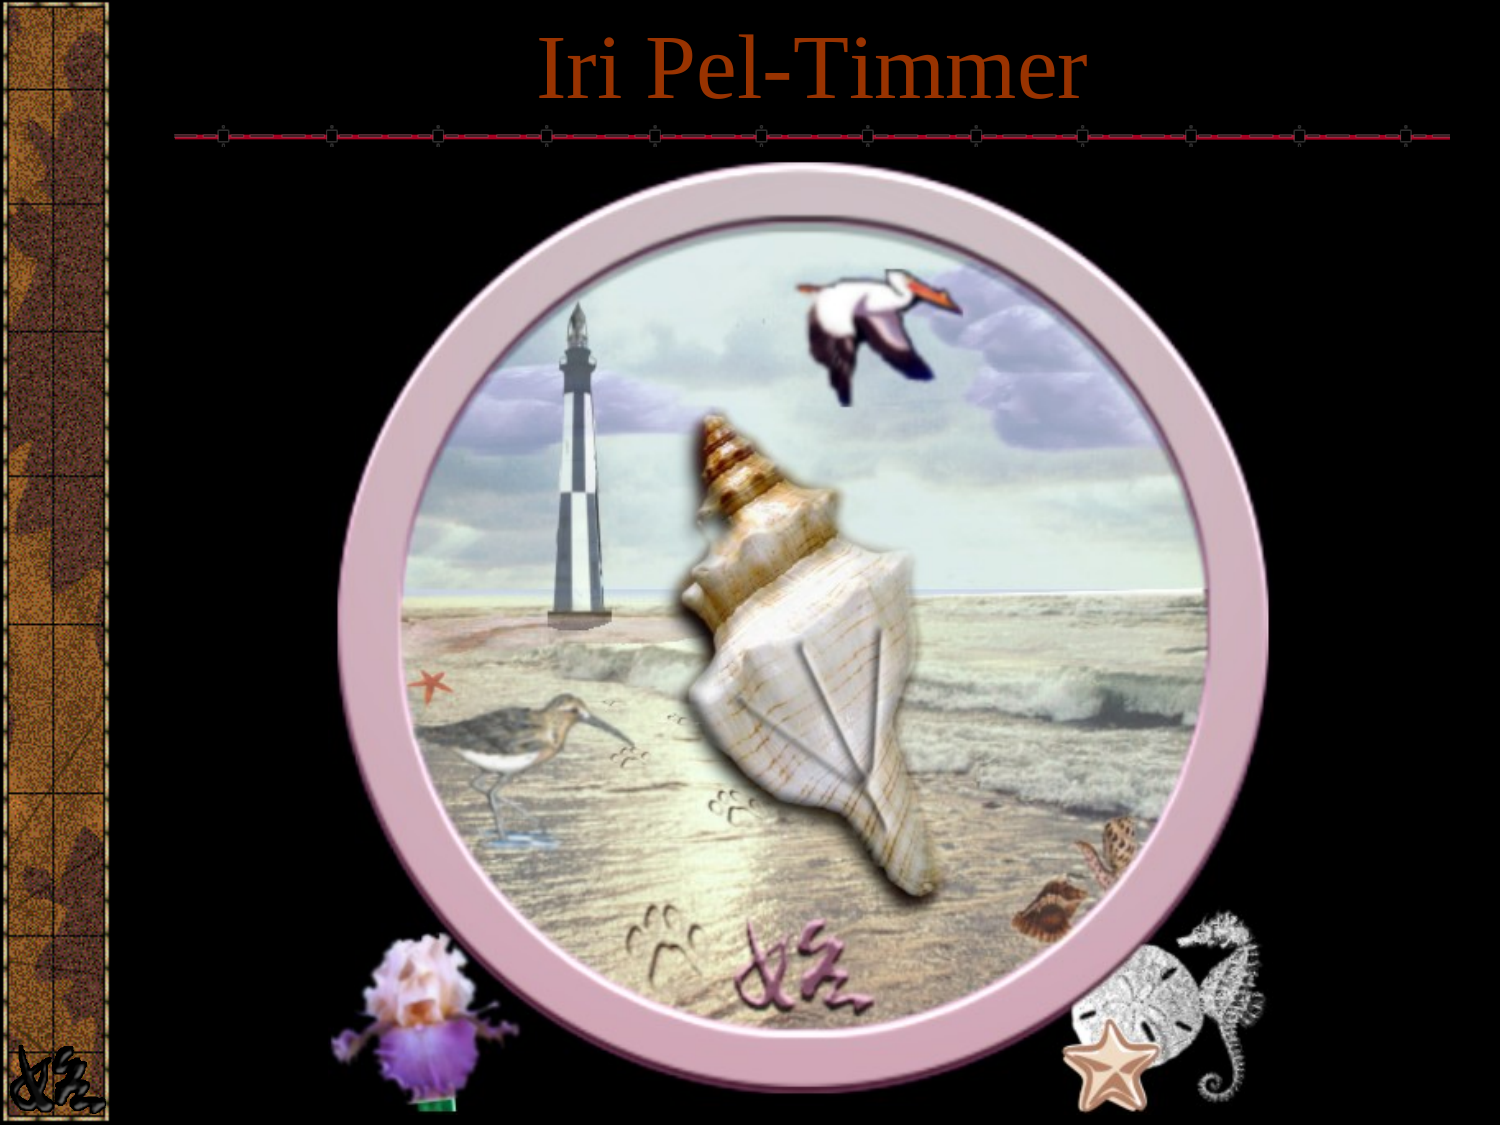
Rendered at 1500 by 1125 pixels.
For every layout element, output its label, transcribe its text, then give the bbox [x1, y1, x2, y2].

picture [328, 161, 1277, 1115]
title Iri Pel-Timmer [174, 12, 1450, 125]
picture [174, 125, 1450, 147]
picture [0, 0, 113, 1125]
